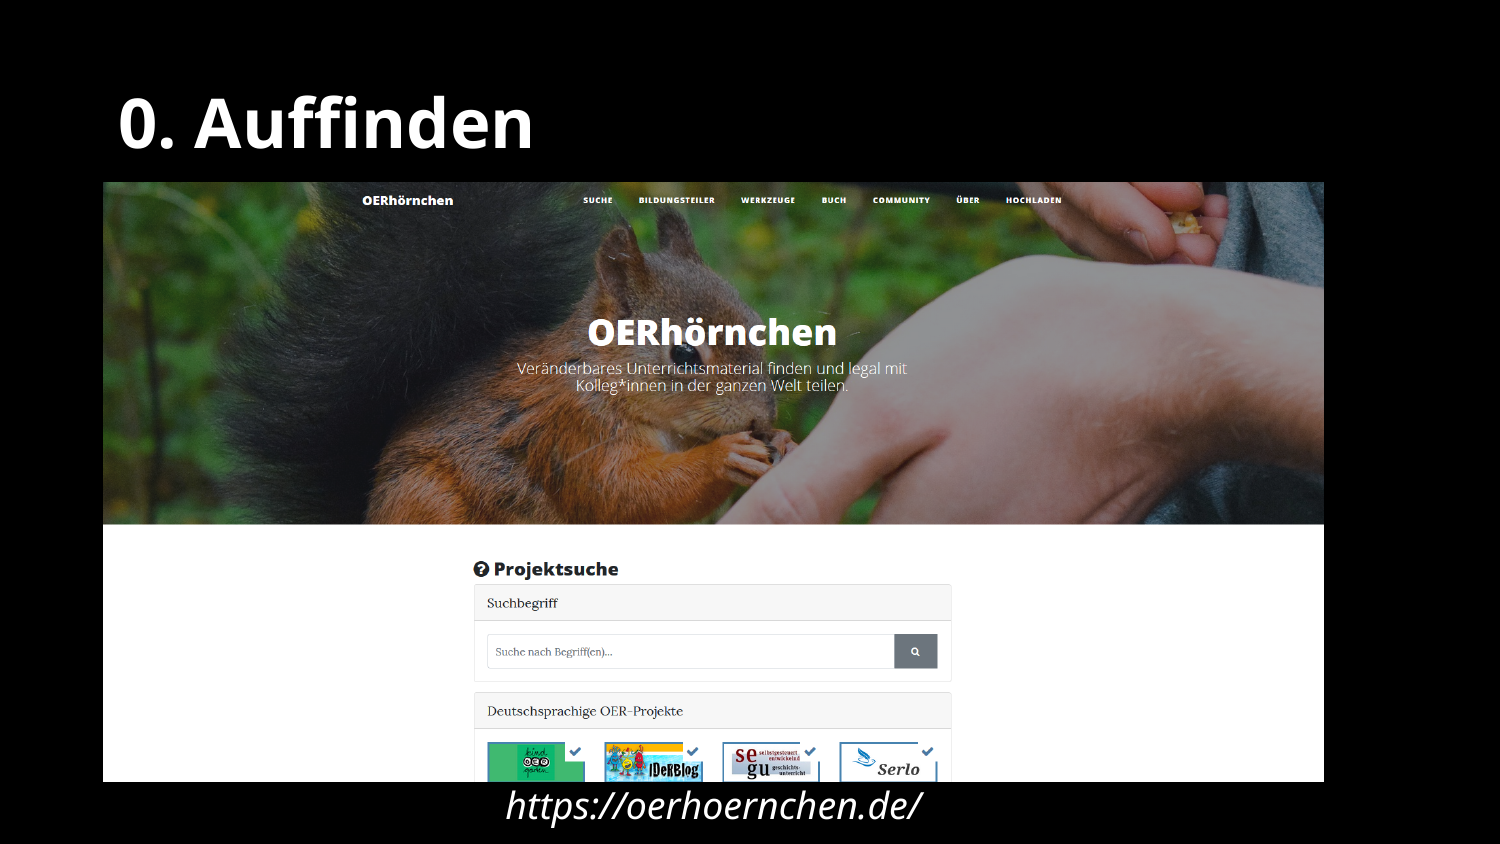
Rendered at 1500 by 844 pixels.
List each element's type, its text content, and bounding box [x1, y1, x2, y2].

text_box https://oerhoernchen.de/ [103, 782, 1324, 828]
picture [103, 182, 1324, 782]
title 0. Auffinden [103, 44, 1397, 209]
